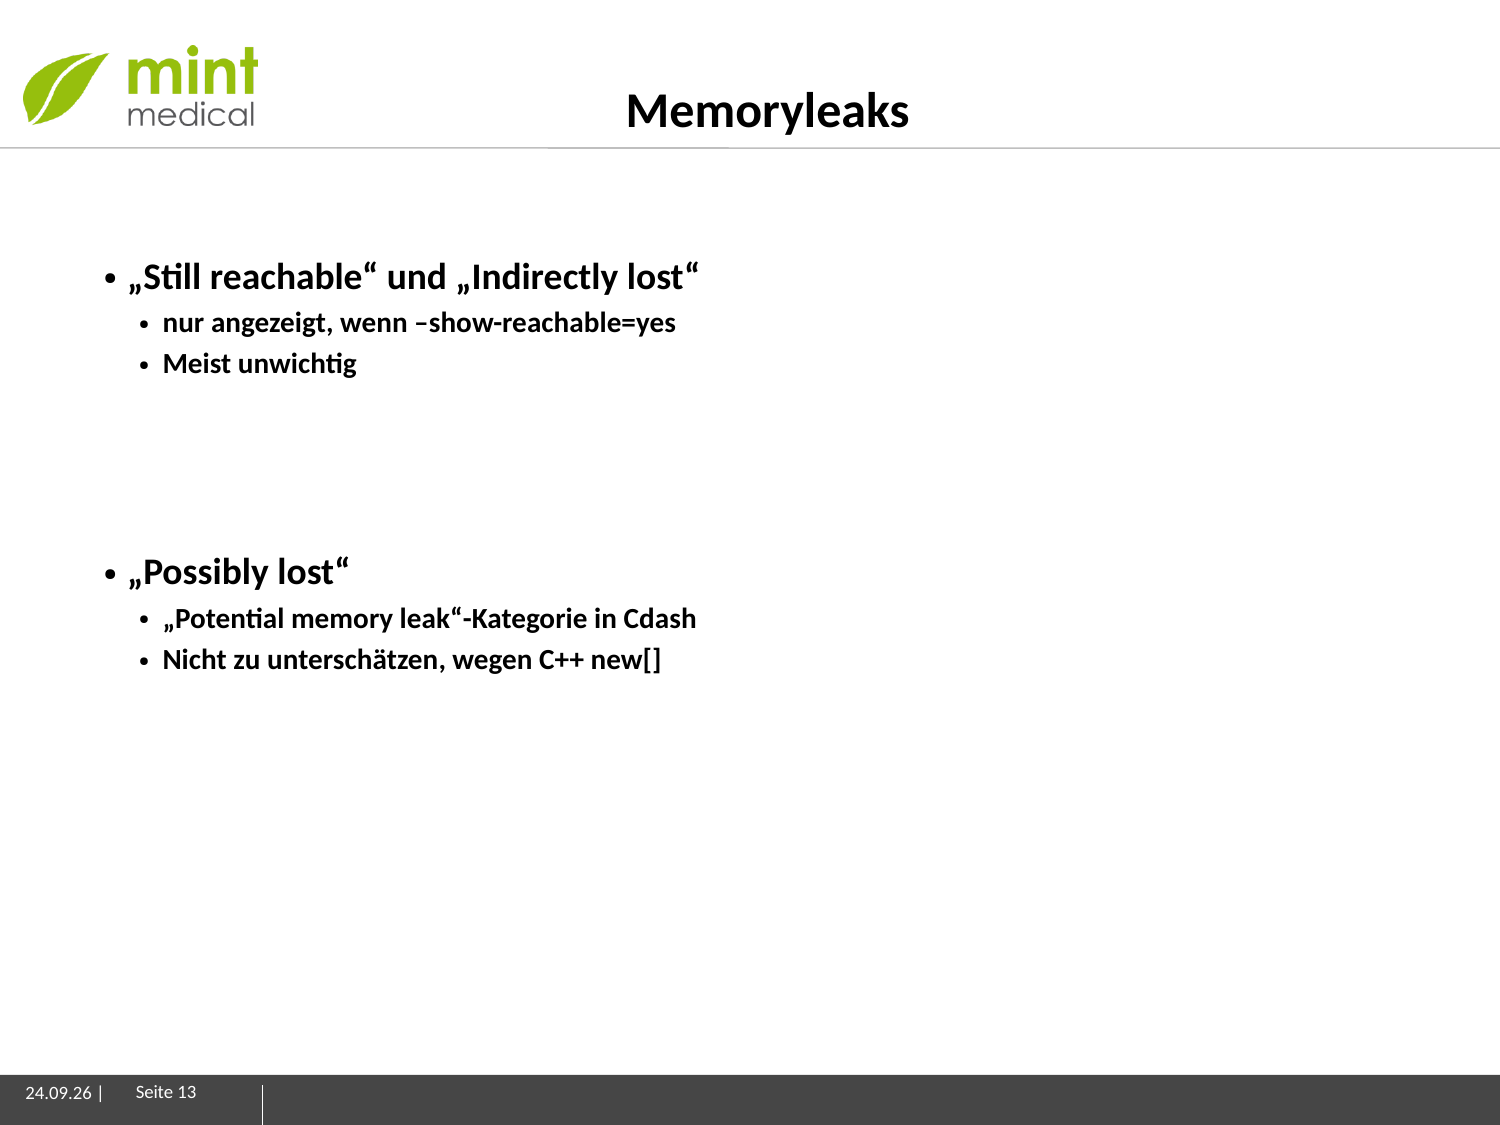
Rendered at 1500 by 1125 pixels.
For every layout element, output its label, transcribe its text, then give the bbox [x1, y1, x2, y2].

text_box „Still reachable“ und „Indirectly lost“ nur angezeigt, wenn –show-reachable=yes Meist unwichtig [88, 253, 1388, 405]
title Memoryleaks [253, 70, 1282, 146]
text_box „Possibly lost“ „Potential memory leak“-Kategorie in Cdash Nicht zu unterschätzen, wegen C++ new[] [88, 549, 1388, 700]
picture [23, 45, 258, 126]
